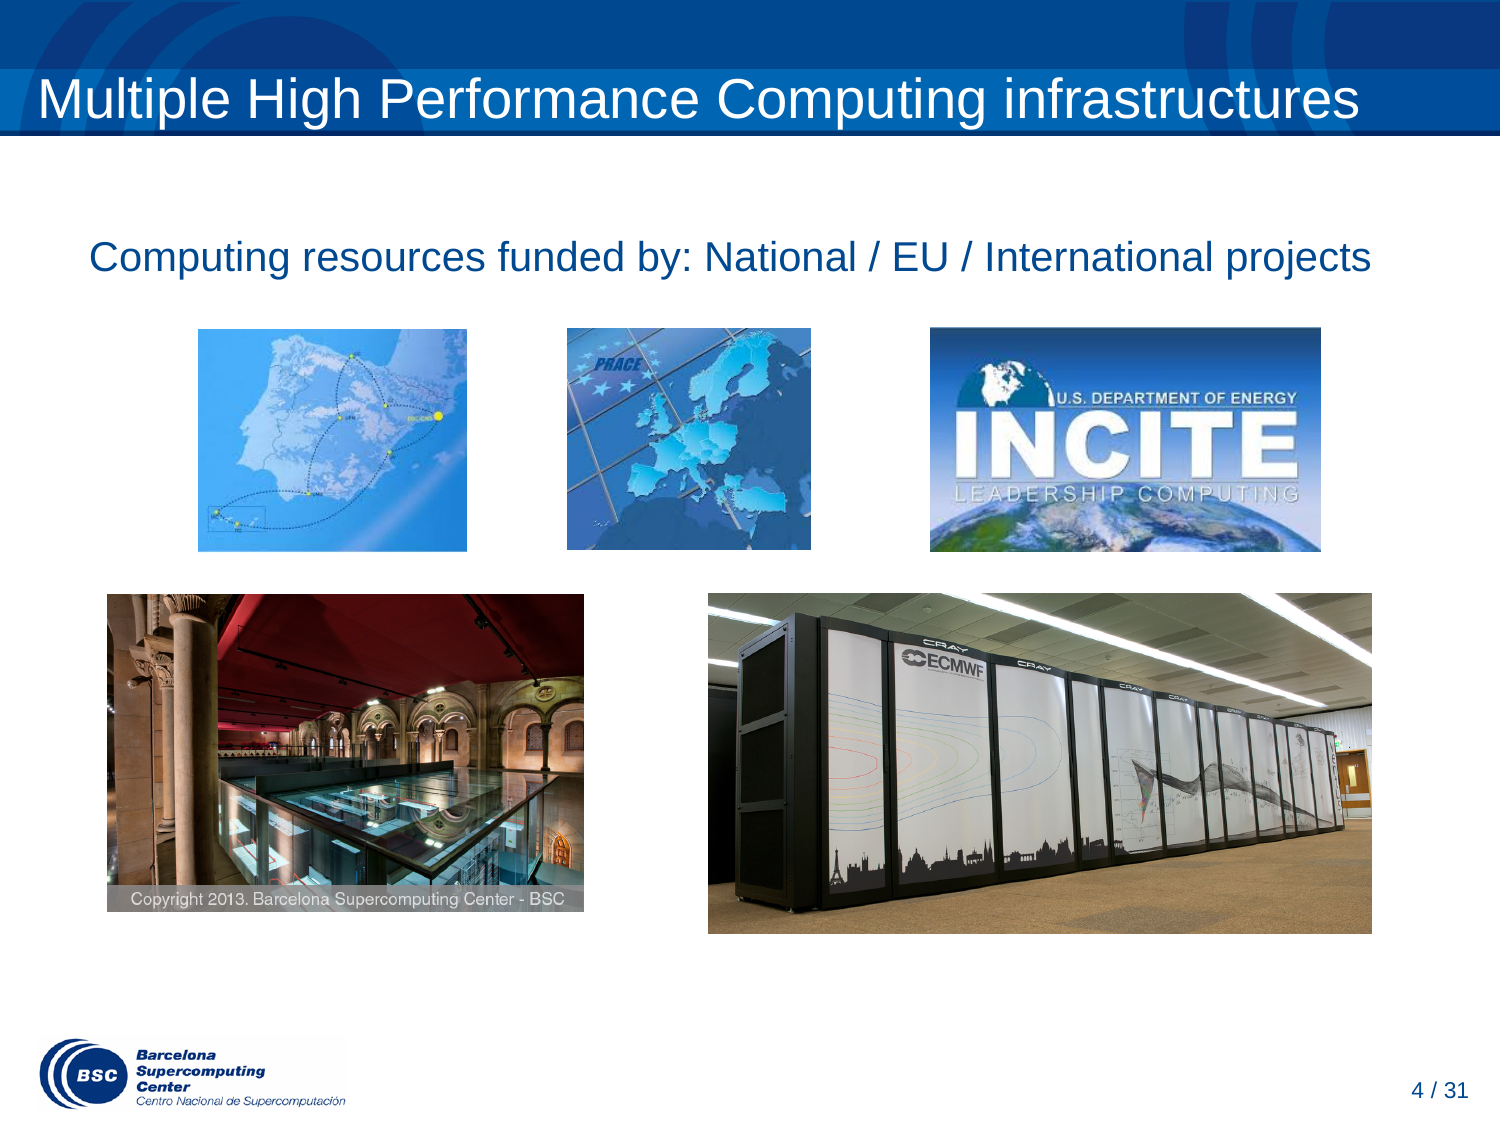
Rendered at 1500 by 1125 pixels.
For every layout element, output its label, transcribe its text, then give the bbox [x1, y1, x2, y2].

picture [37, 1035, 347, 1111]
list Computing resources funded by: National / EU / International projects [17, 160, 1483, 1012]
picture [198, 329, 467, 554]
picture [107, 594, 584, 912]
picture [930, 327, 1321, 552]
picture [0, 0, 1500, 136]
picture [708, 593, 1372, 934]
text_box <number> / 31 [1364, 1042, 1484, 1111]
picture [567, 328, 811, 550]
text_box Multiple High Performance Computing infrastructures [37, 4, 1493, 194]
